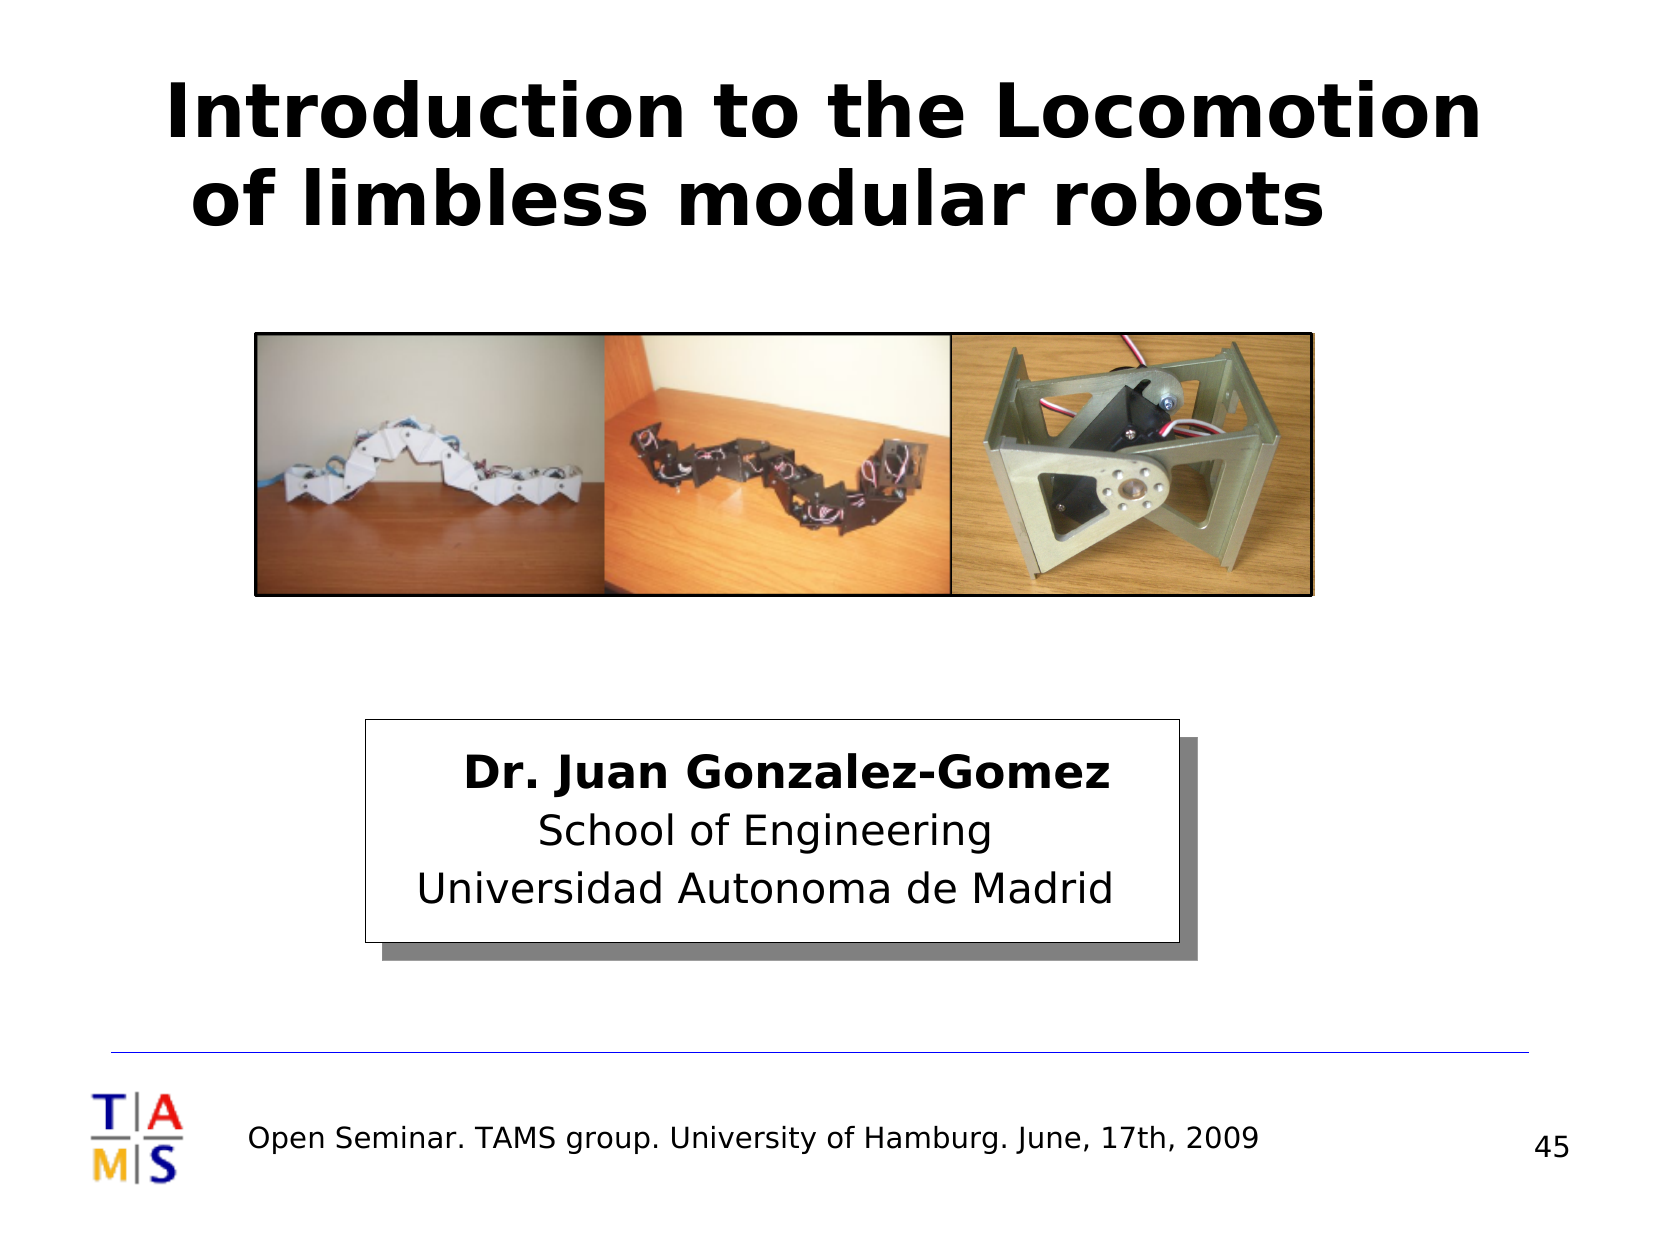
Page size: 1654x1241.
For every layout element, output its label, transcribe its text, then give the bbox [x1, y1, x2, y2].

picture [85, 1086, 190, 1191]
text_box School of Engineering Universidad Autonoma de Madrid [283, 799, 1173, 921]
picture [257, 335, 1310, 594]
text_box [365, 719, 1180, 943]
text_box Open Seminar. TAMS group. University of Hamburg. June, 17th, 2009 [232, 1113, 1276, 1163]
text_box Introduction to the Locomotion of limbless modular robots [149, 60, 1501, 251]
text_box Dr. Juan Gonzalez-Gomez [448, 739, 1127, 808]
